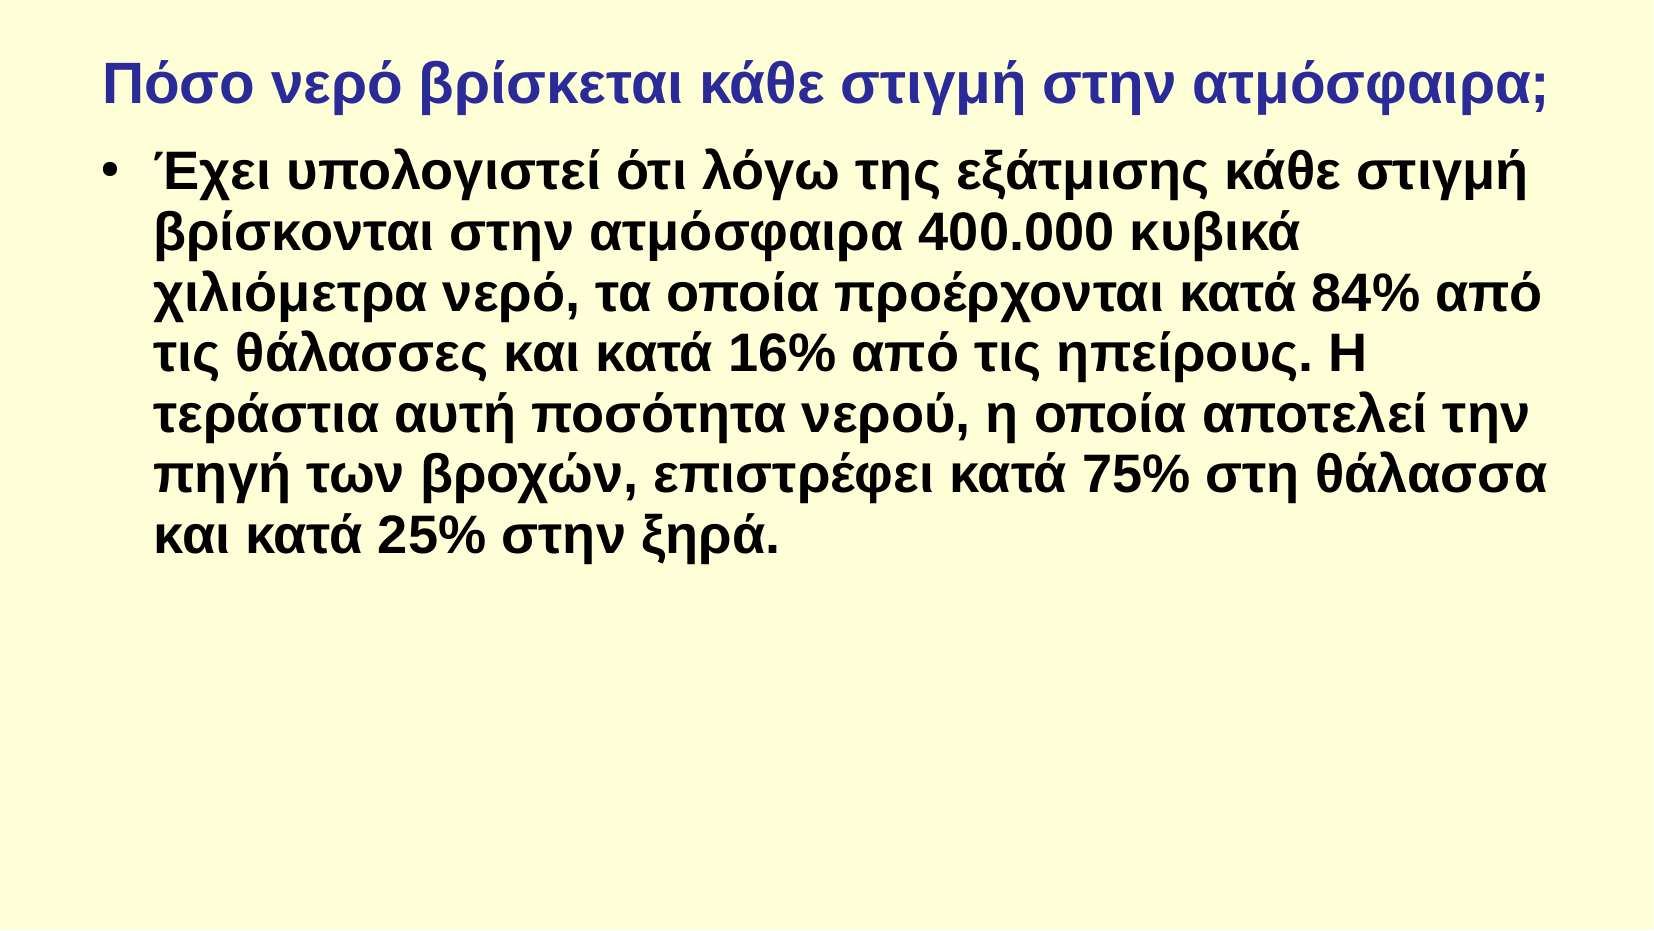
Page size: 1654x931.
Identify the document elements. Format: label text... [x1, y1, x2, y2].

list Έχει υπολογιστεί ότι λόγω της εξάτμισης κάθε στιγμή βρίσκονται στην ατμόσφαιρα 400.000 κυβικά χιλιόμετρα νερό, τα οποία προέρχονται κατά 84% από τις θάλασσες και κατά 16% από τις ηπείρους. Η τεράστια αυτή ποσότητα νερού, η οποία αποτελεί την πηγή των βροχών, επιστρέφει κατά 75% στη θάλασσα και κατά 25% στην ξηρά. [82, 140, 1571, 681]
title Πόσο νερό βρίσκεται κάθε στιγμή στην ατμόσφαιρα; [82, 37, 1571, 130]
